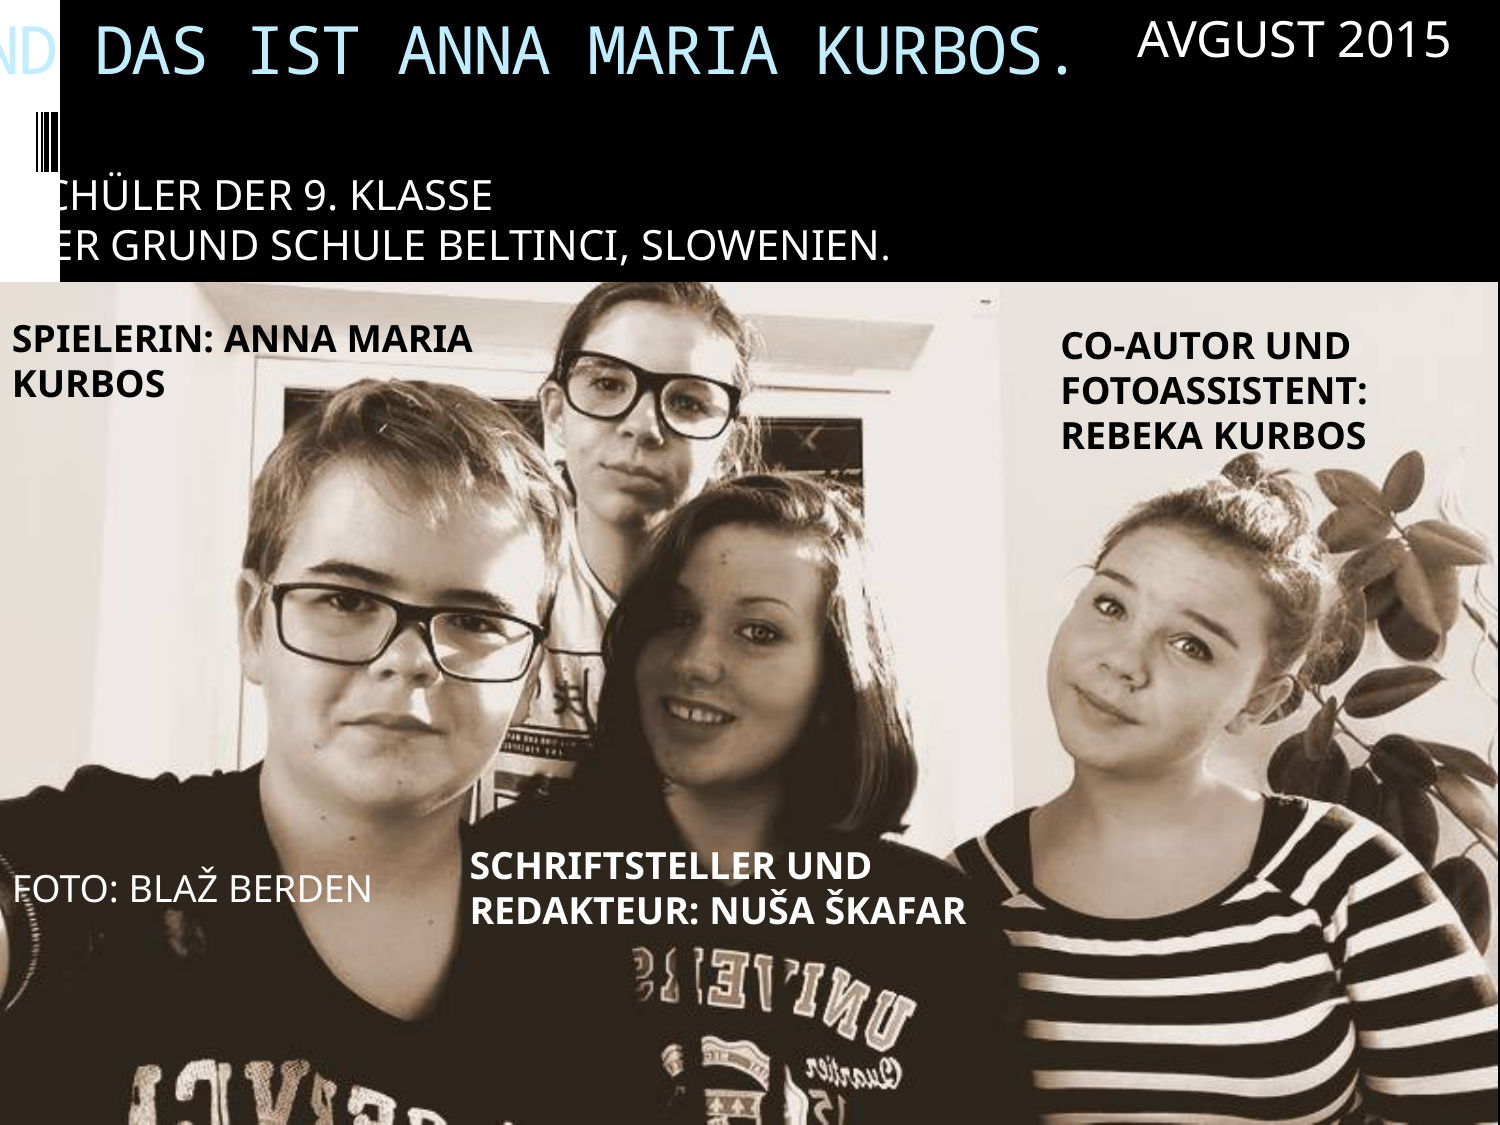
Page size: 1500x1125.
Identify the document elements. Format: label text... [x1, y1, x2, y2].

text_box AVGUST 2015 [1122, 0, 1500, 76]
text_box FOTO: BLAŽ BERDEN [0, 857, 454, 919]
title UND DAS IST ANNA MARIA KURBOS. [0, 0, 1110, 150]
text_box SCHRIFTSTELLER UND REDAKTEUR: NUŠA ŠKAFAR [454, 835, 990, 942]
text_box CO-AUTOR UND FOTOASSISTENT: REBEKA KURBOS [1045, 314, 1400, 466]
text_box SCHÜLER DER 9. KLASSE DER GRUND SCHULE BELTINCI, SLOWENIEN. [5, 160, 1270, 277]
picture [0, 282, 1498, 1125]
text_box SPIELERIN: ANNA MARIA KURBOS [0, 307, 612, 369]
